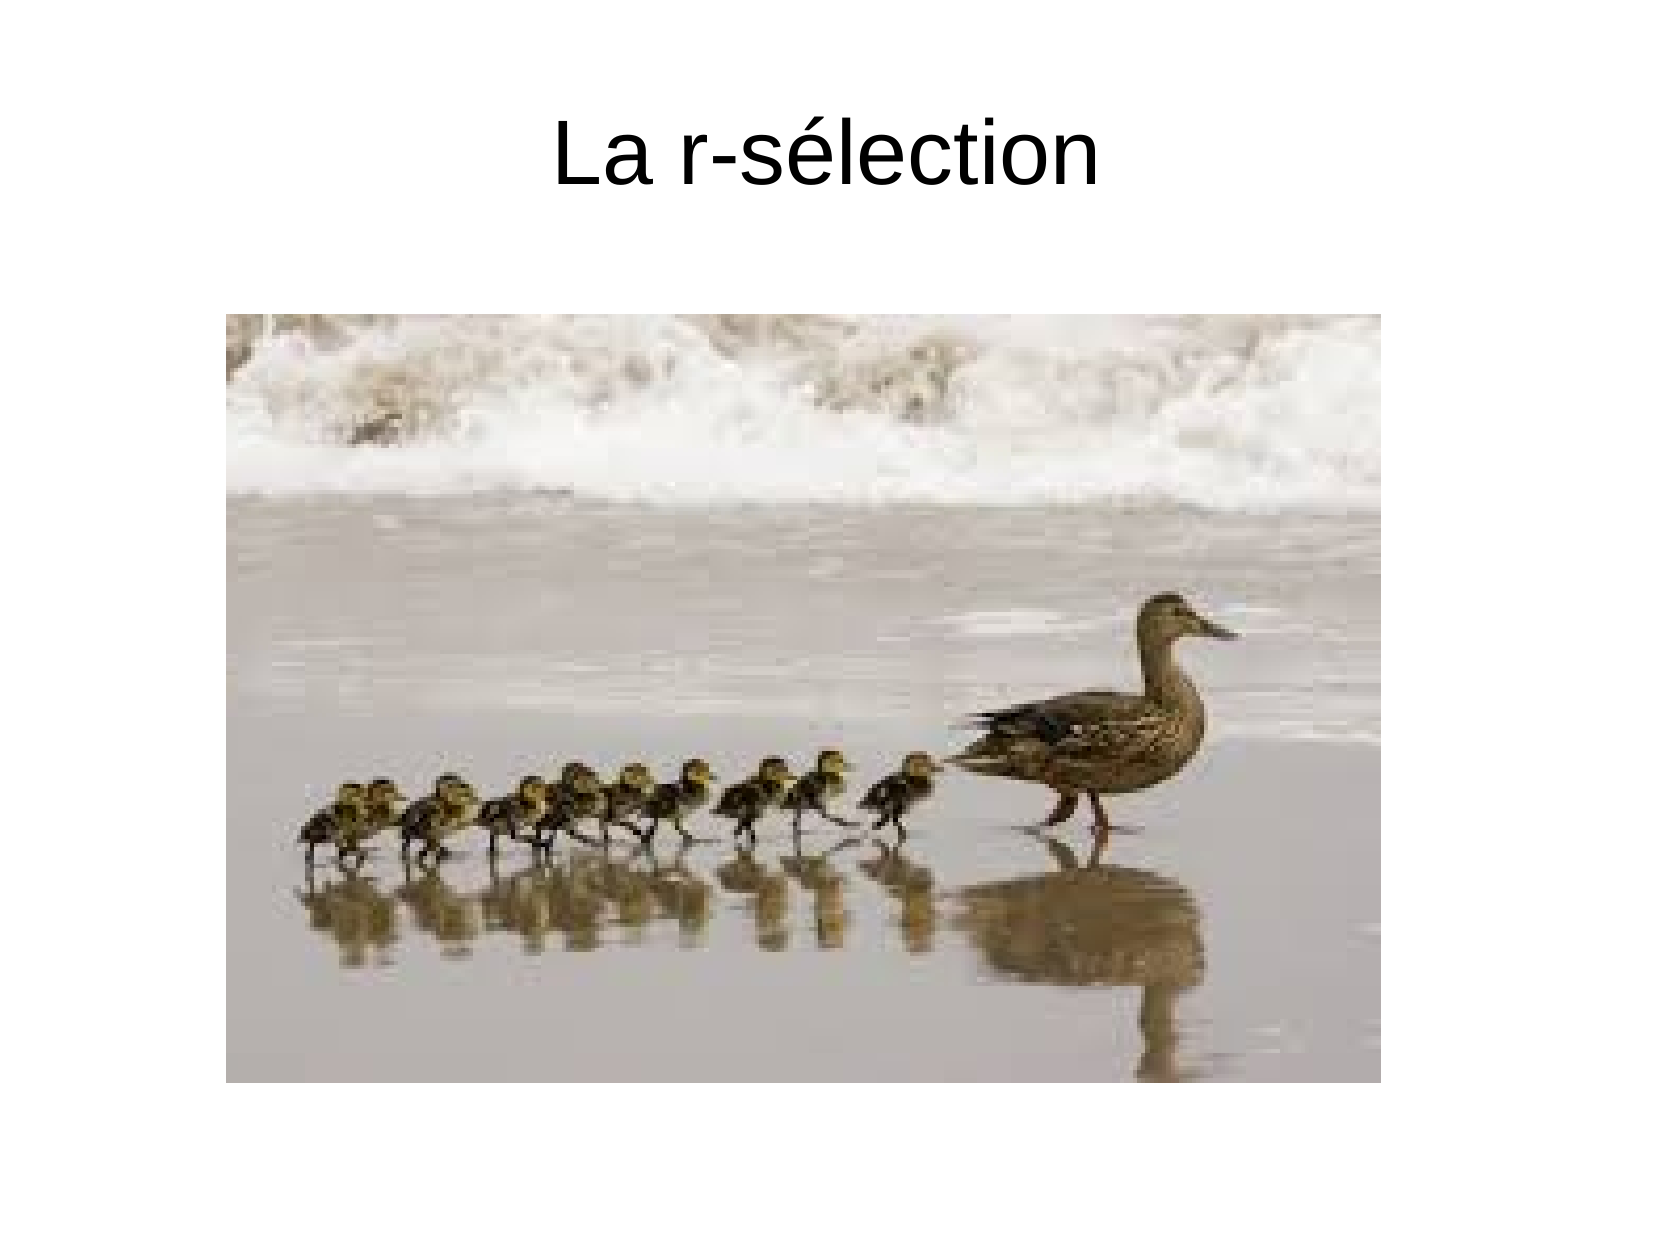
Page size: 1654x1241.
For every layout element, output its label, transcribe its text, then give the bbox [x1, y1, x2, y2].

title La r-sélection [82, 49, 1571, 257]
picture [226, 314, 1381, 1083]
